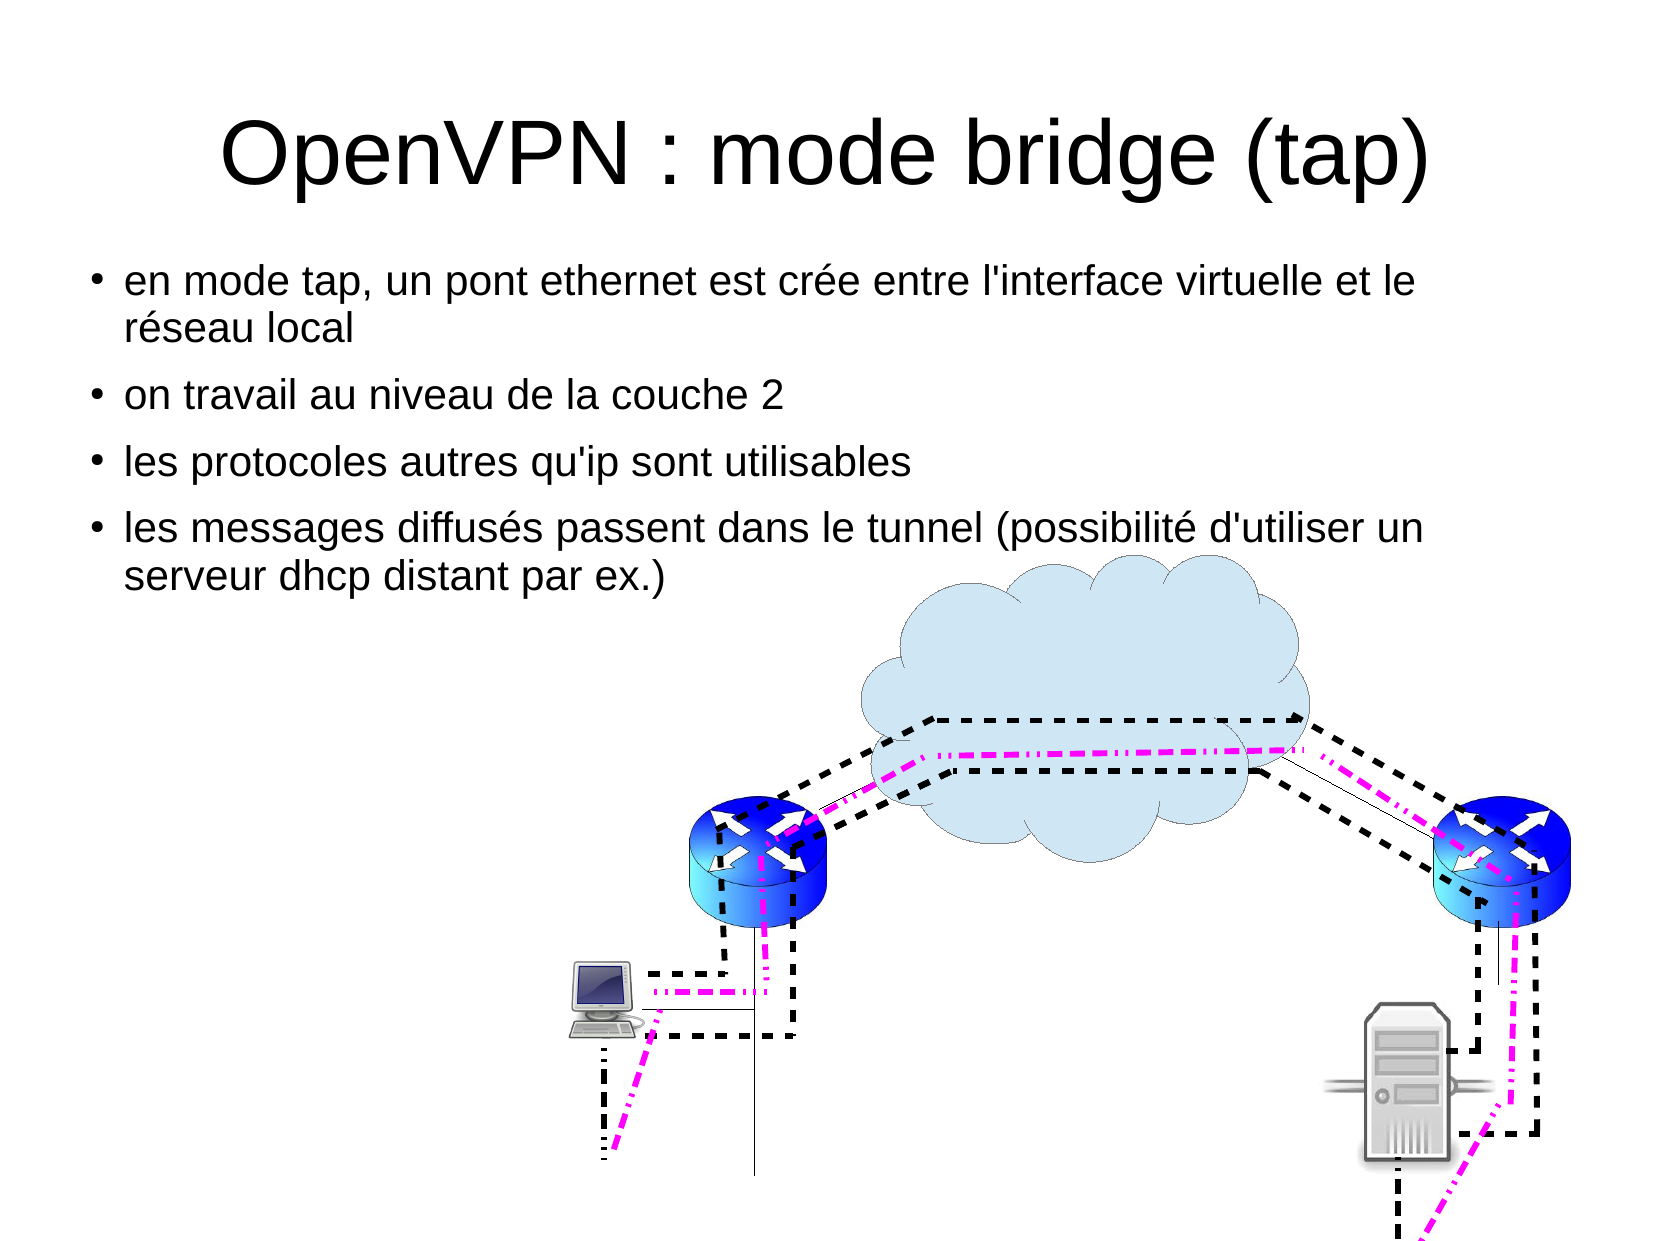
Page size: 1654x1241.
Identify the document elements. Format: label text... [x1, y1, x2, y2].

picture [565, 959, 646, 1040]
list en mode tap, un pont ethernet est crée entre l'interface virtuelle et le réseau local on travail au niveau de la couche 2 les protocoles autres qu'ip sont utilisables les messages diffusés passent dans le tunnel (possibilité d'utiliser un serveur dhcp distant par ex.) [78, 256, 1534, 605]
picture [1433, 796, 1571, 928]
picture [689, 796, 827, 928]
text_box [861, 555, 1310, 863]
picture [1318, 985, 1499, 1182]
title OpenVPN : mode bridge (tap) [82, 49, 1571, 257]
